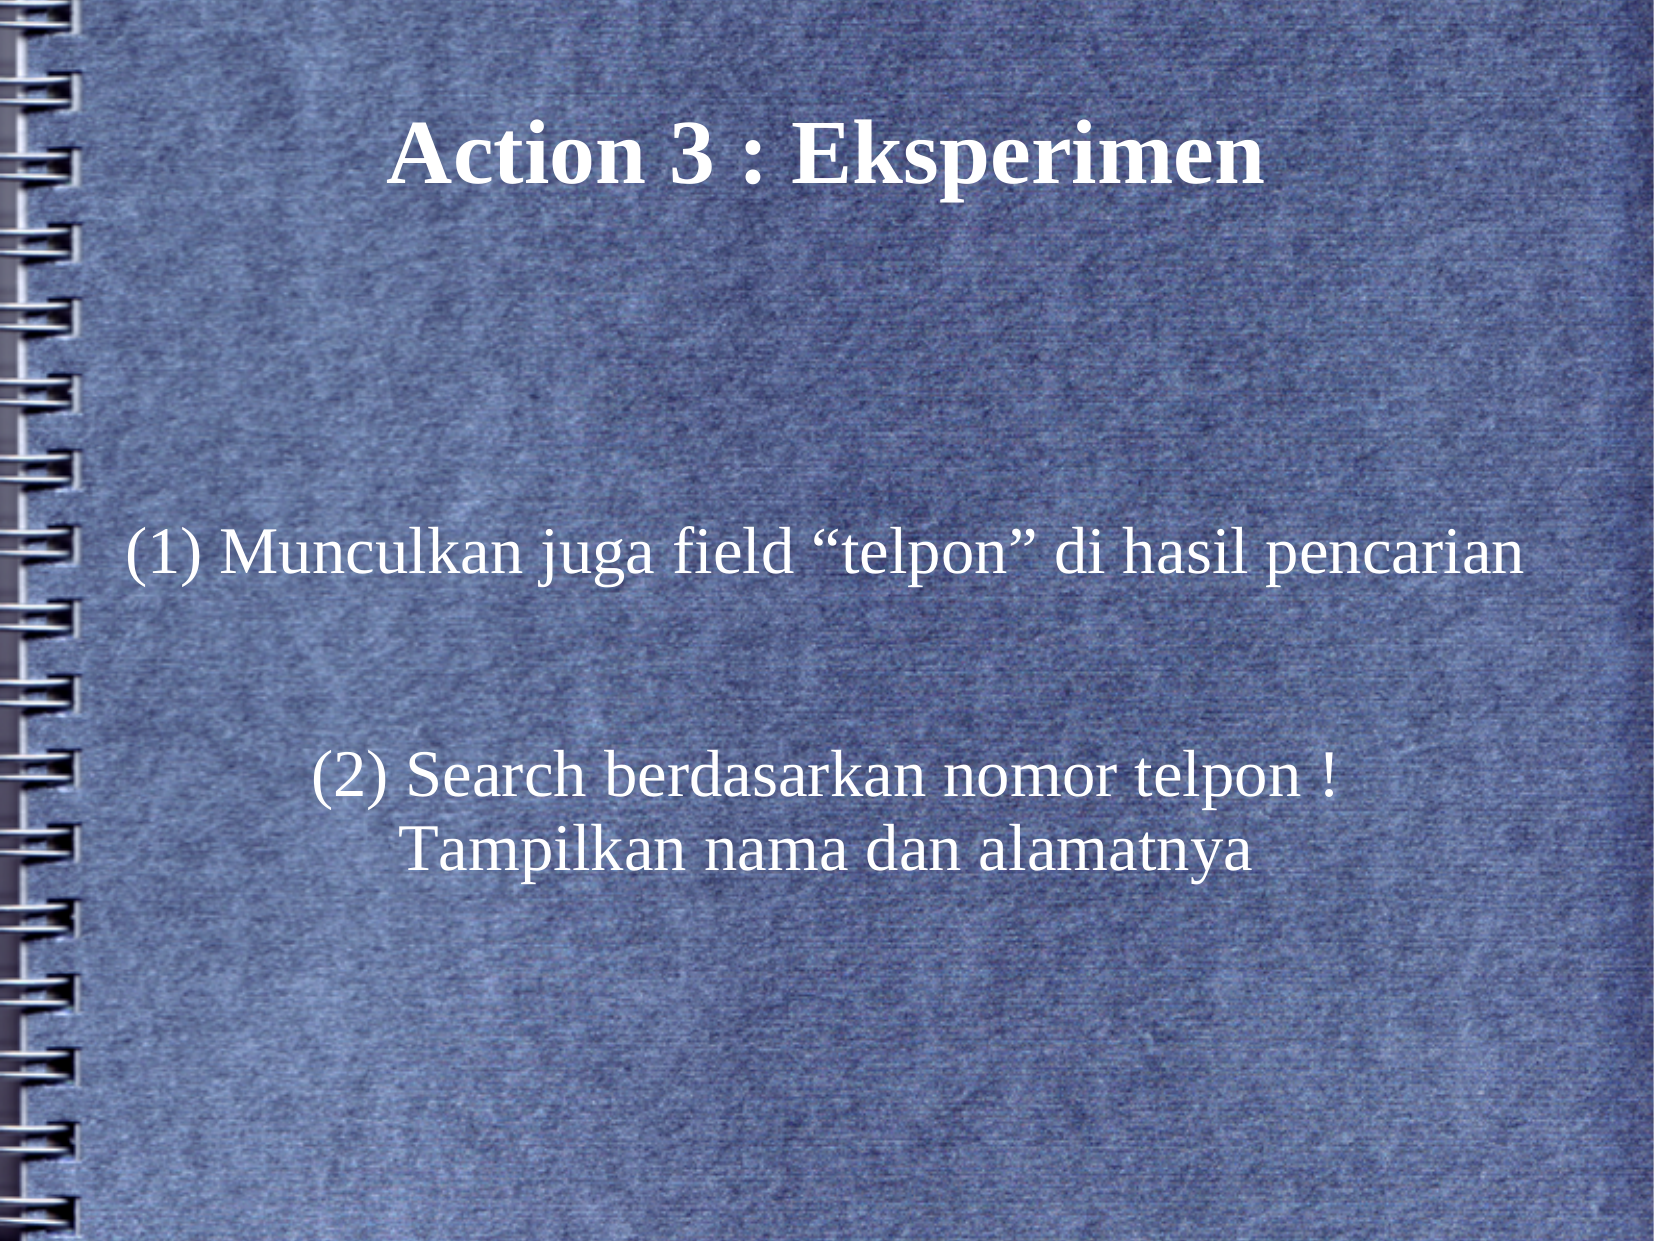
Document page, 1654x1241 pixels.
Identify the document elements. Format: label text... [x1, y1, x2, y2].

title Action 3 : Eksperimen [82, 56, 1571, 250]
picture [0, 0, 1654, 1241]
subtitle (1) Munculkan juga field “telpon” di hasil pencarian (2) Search berdasarkan nomor telpon ! Tampilkan nama dan alamatnya [82, 297, 1571, 1102]
